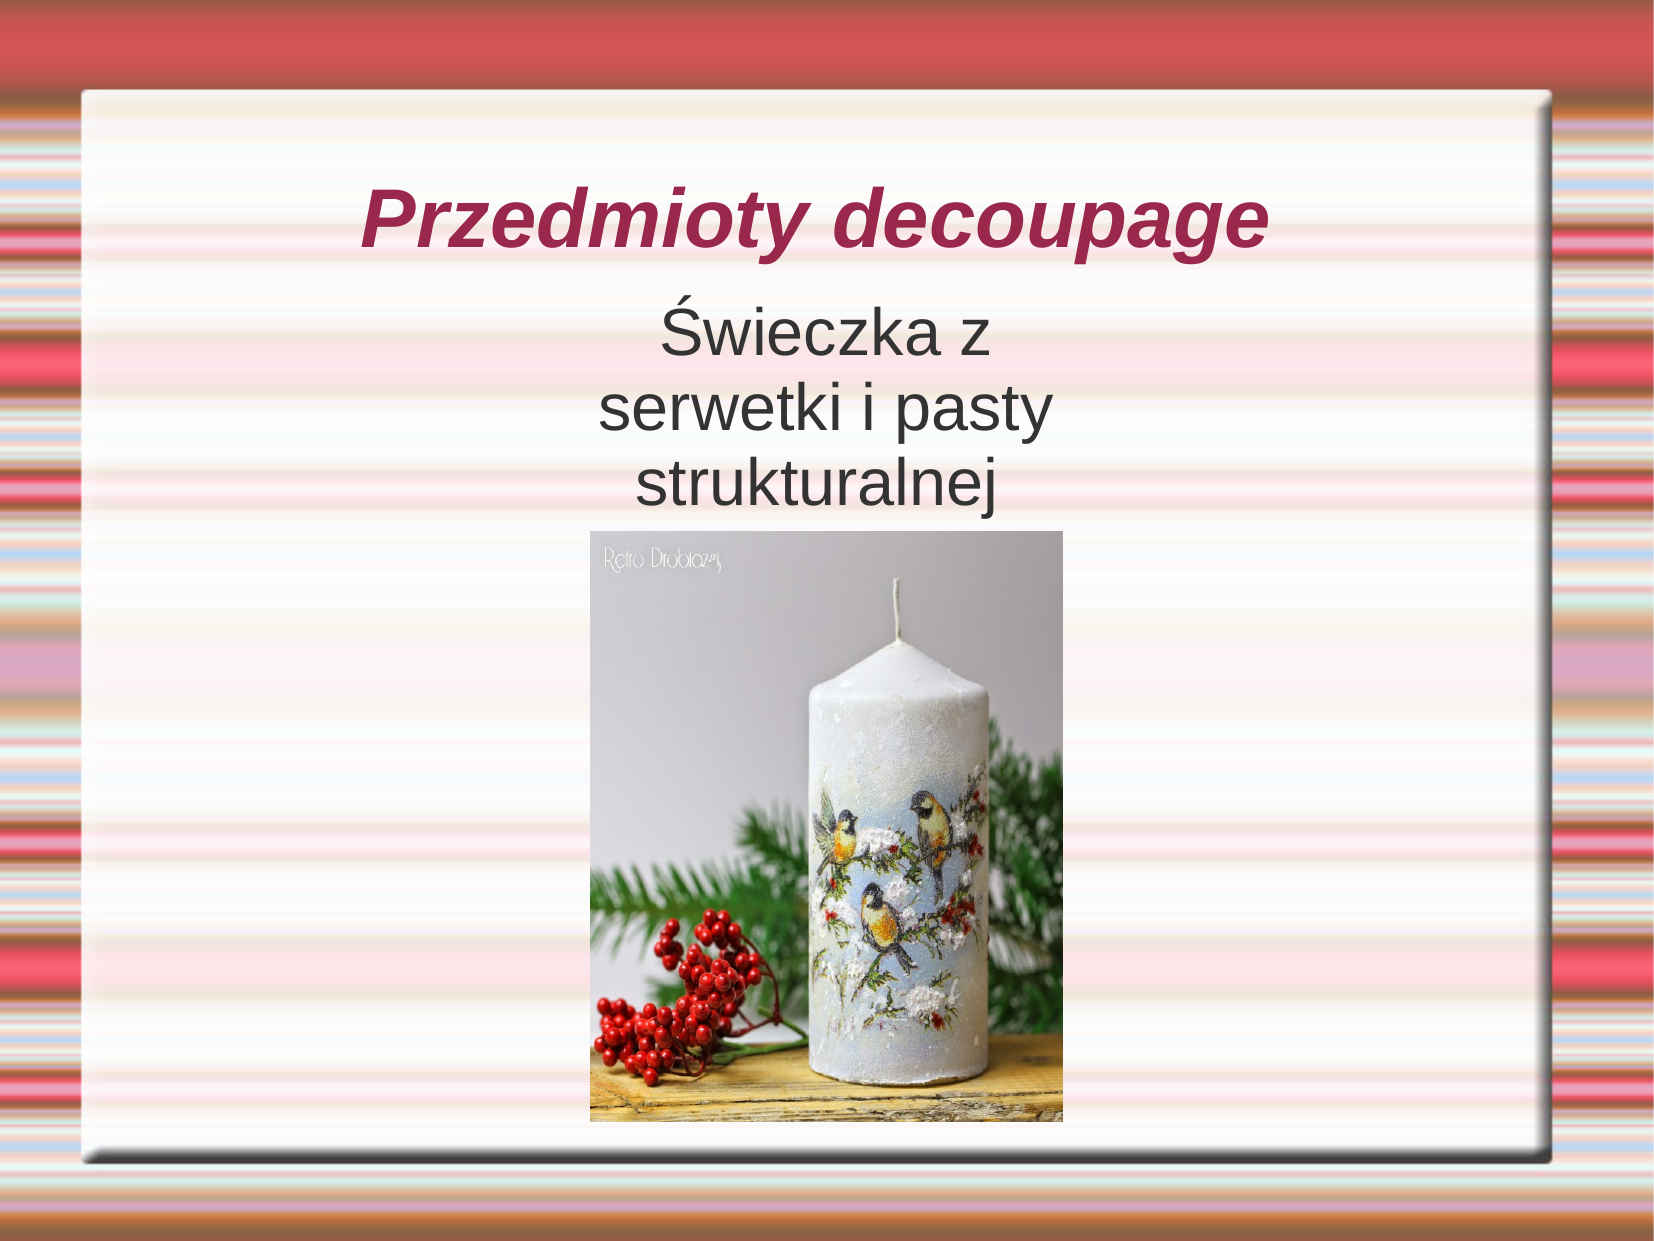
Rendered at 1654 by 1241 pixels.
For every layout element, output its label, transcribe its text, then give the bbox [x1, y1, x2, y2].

picture [0, 0, 1654, 1241]
list Świeczka z serwetki i pasty strukturalnej [448, 295, 1123, 1003]
title Przedmioty decoupage [121, 122, 1534, 315]
